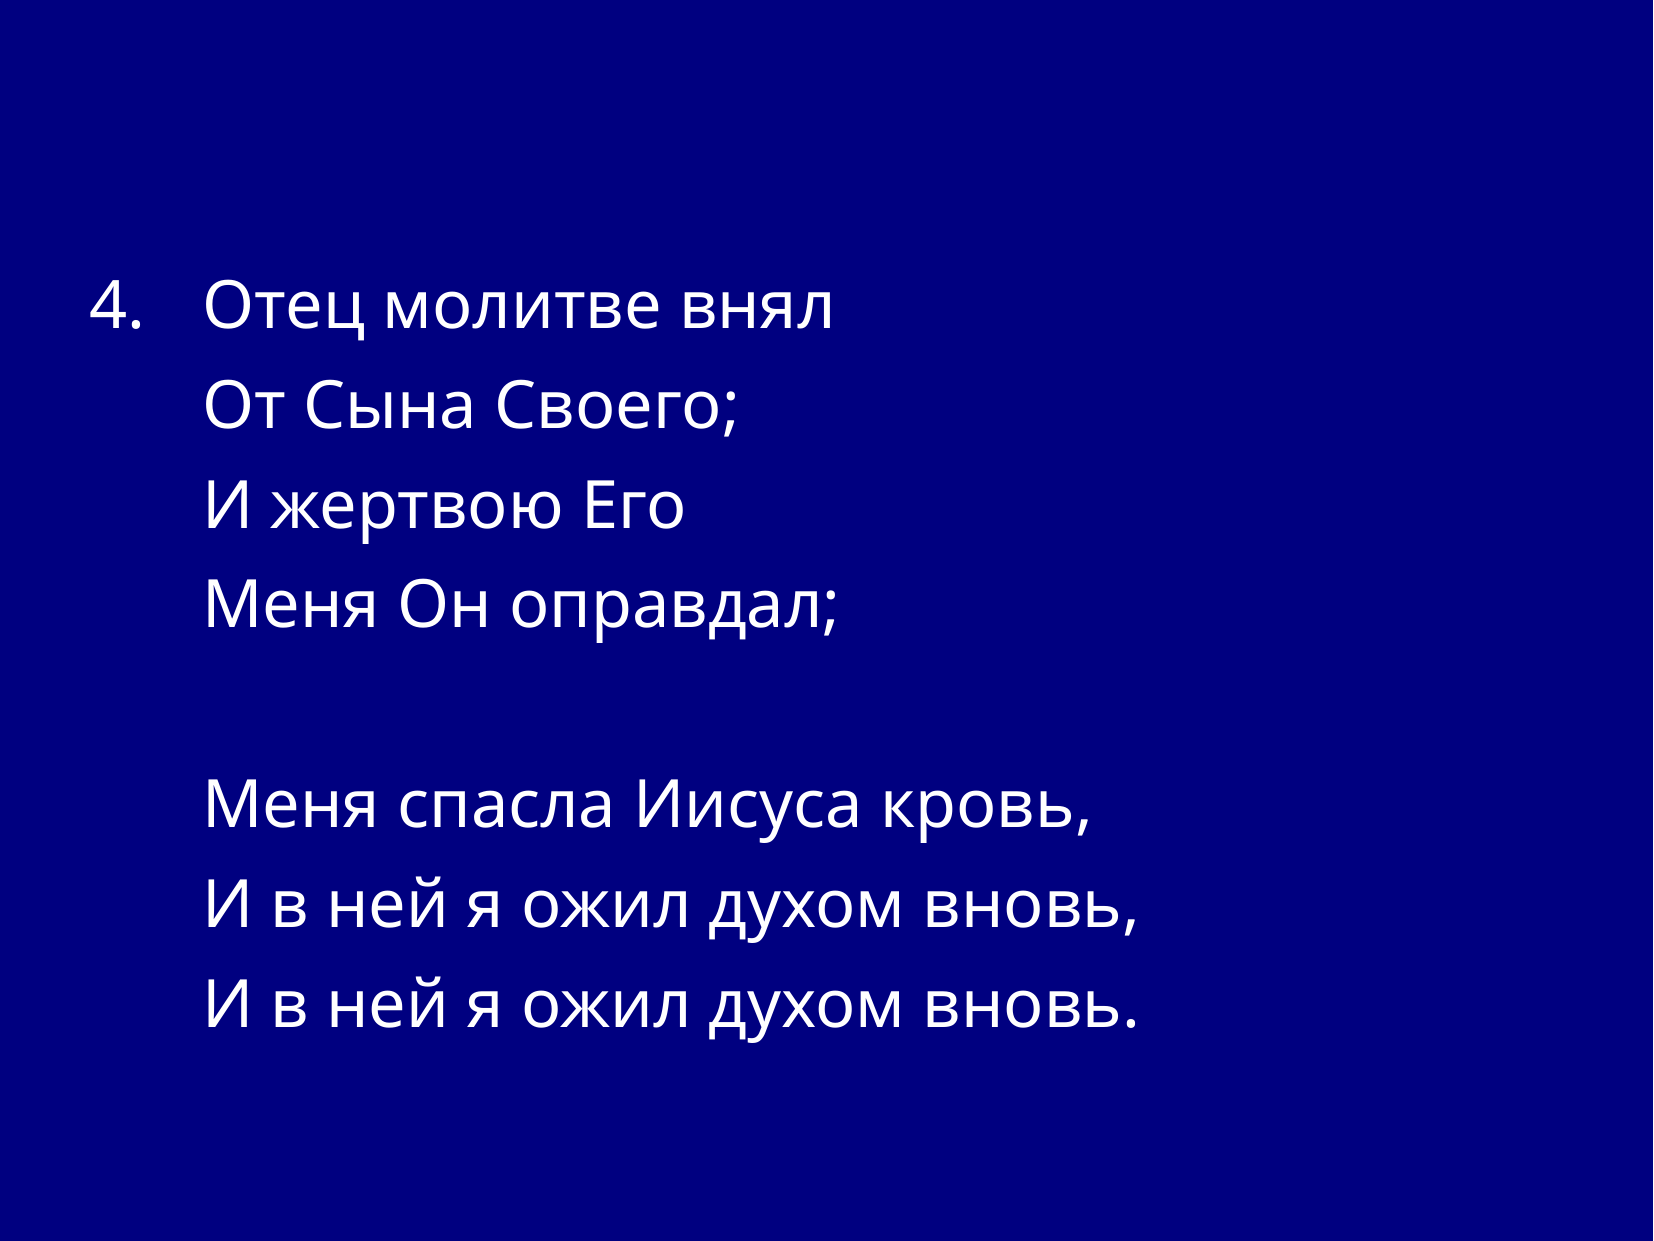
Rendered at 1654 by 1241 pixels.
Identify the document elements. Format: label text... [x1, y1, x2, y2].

text_box 4. Отец молитве внял От Сына Своего; И жертвою Его Меня Он оправдал; Меня спасла Иисуса кровь, И в ней я ожил духом вновь, И в ней я ожил духом вновь. [75, 150, 1576, 1163]
